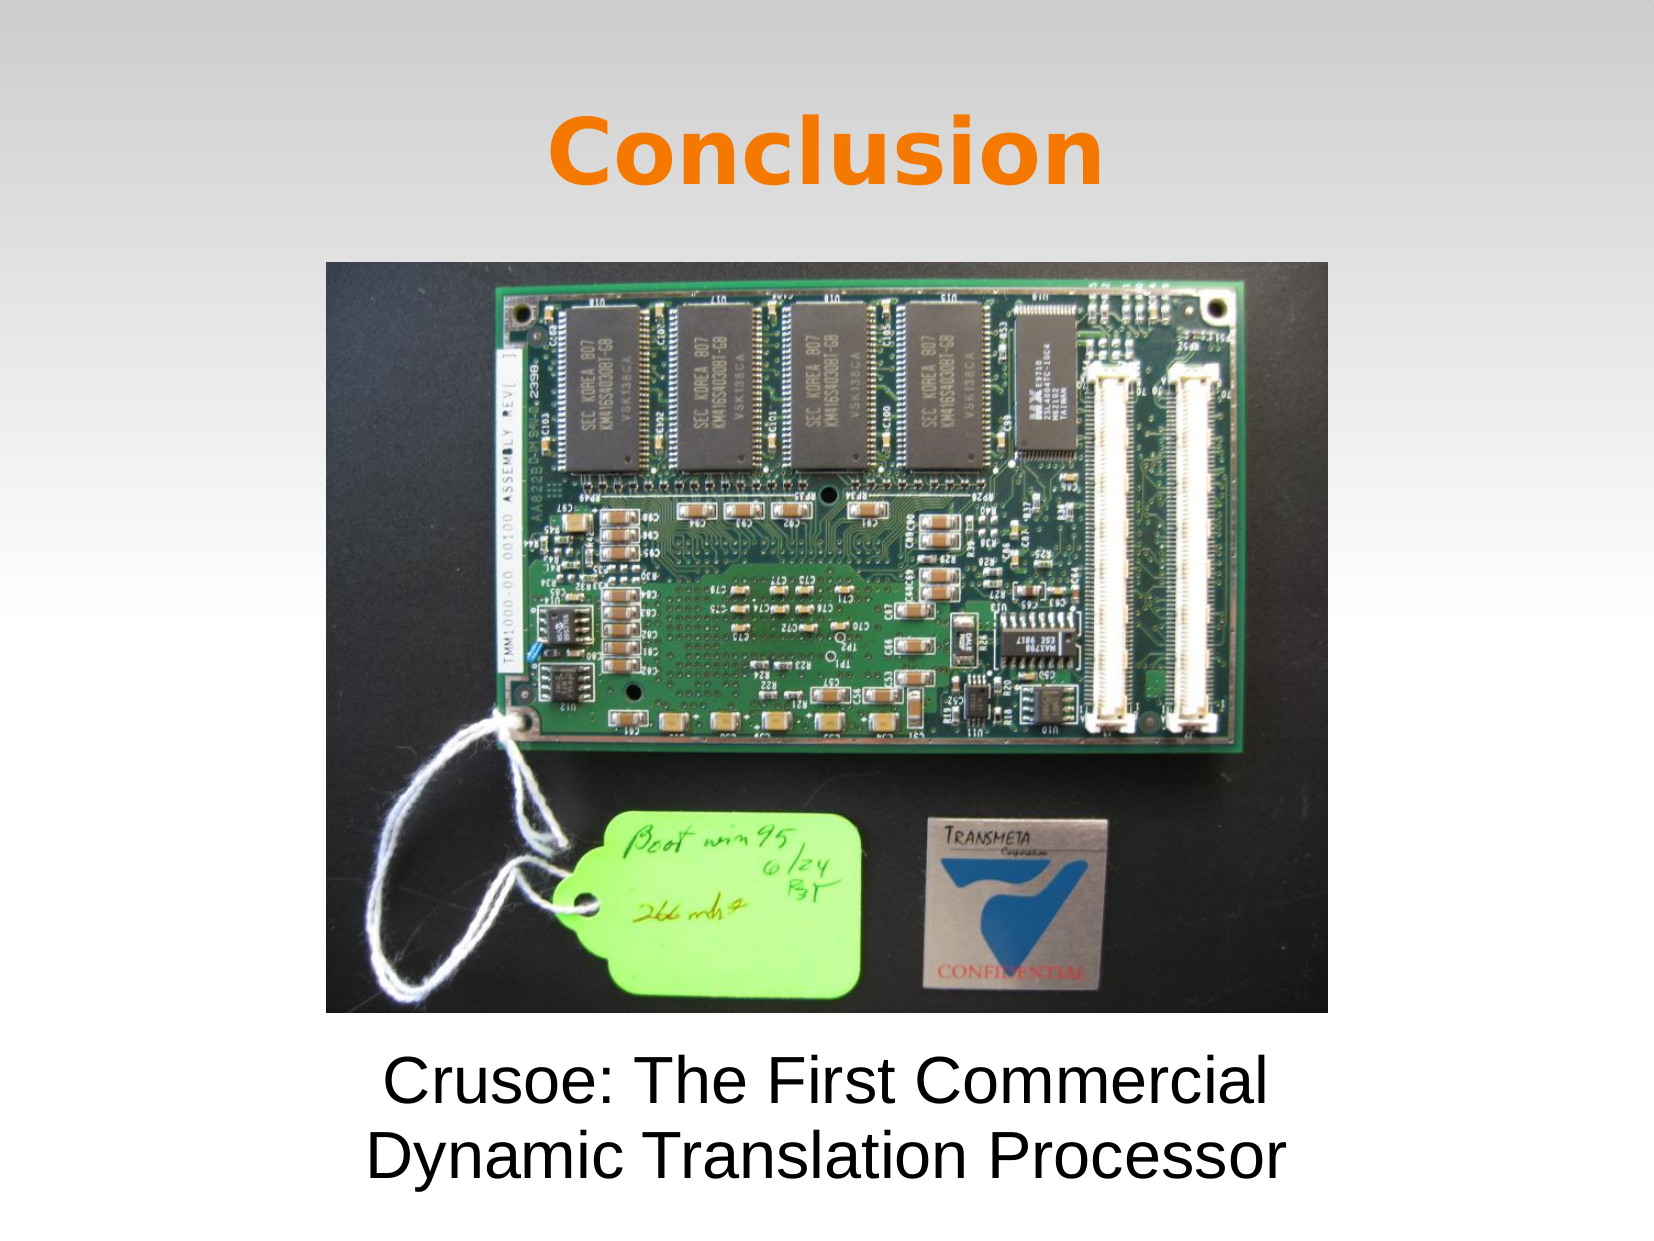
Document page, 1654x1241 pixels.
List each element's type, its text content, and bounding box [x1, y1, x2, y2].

picture [326, 262, 1328, 1013]
text_box Crusoe: The First Commercial Dynamic Translation Processor [329, 1035, 1324, 1217]
title Conclusion [82, 49, 1571, 257]
